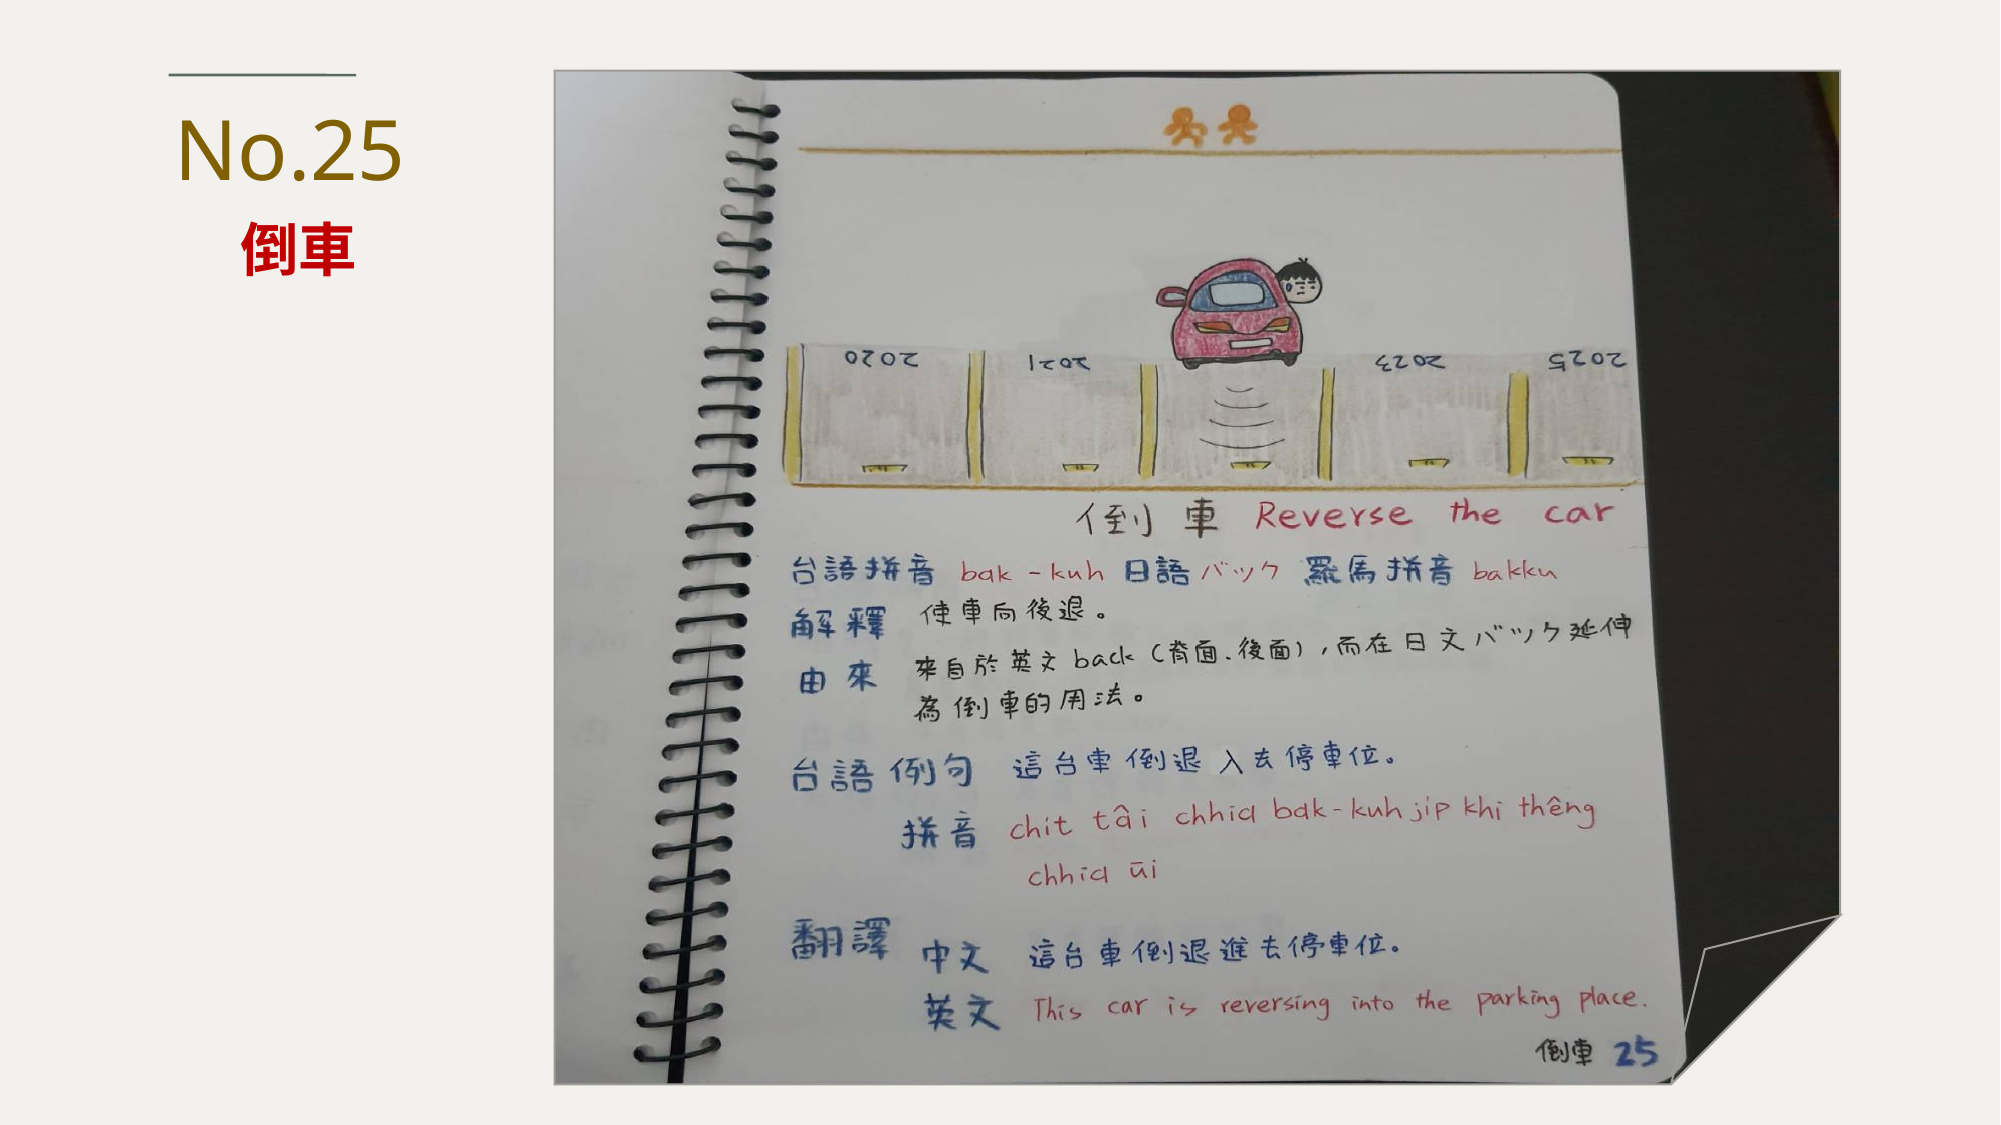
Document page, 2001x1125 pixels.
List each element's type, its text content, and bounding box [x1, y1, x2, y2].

text_box [554, 70, 1841, 1085]
text_box No.25 [159, 90, 524, 205]
text_box 倒車 [225, 206, 379, 291]
